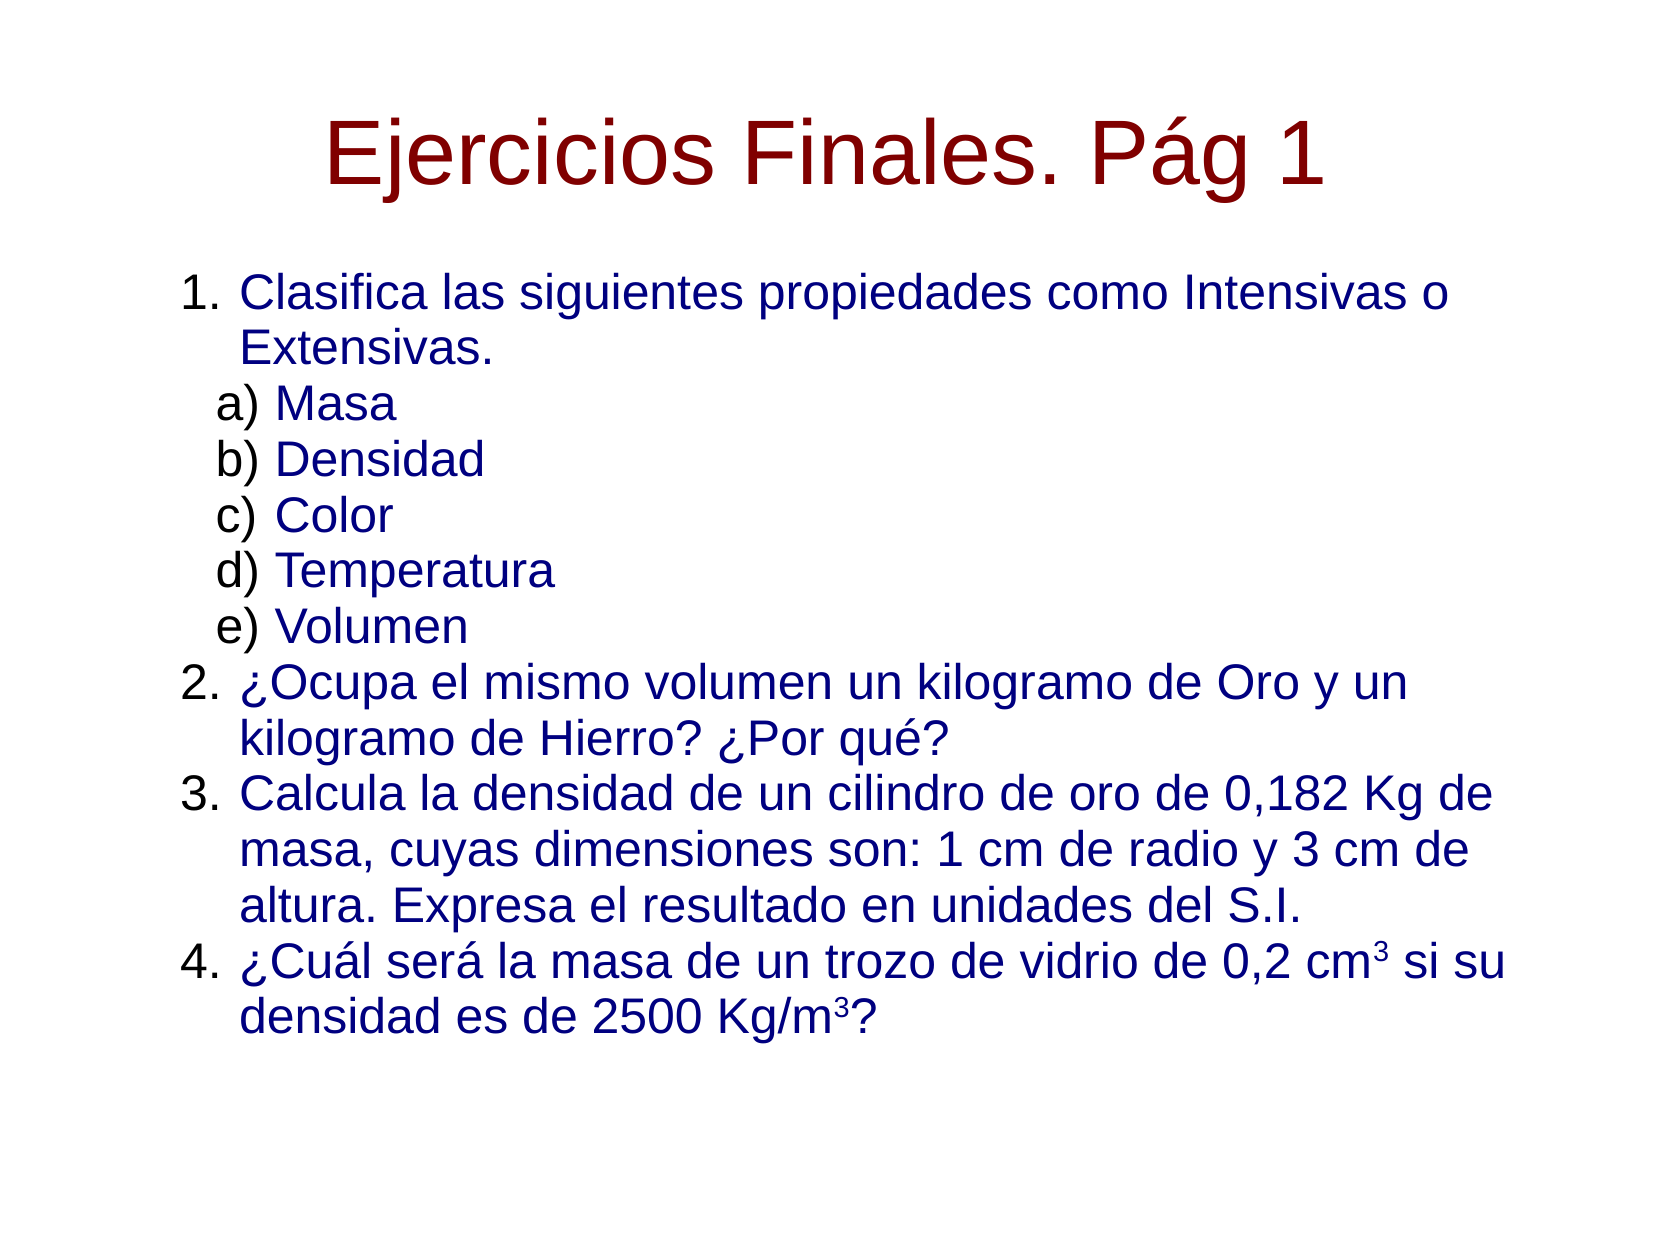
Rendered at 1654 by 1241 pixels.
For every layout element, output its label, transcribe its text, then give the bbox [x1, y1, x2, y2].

text_box Clasifica las siguientes propiedades como Intensivas o Extensivas. Masa Densidad Color Temperatura Volumen ¿Ocupa el mismo volumen un kilogramo de Oro y un kilogramo de Hierro? ¿Por qué? Calcula la densidad de un cilindro de oro de 0,182 Kg de masa, cuyas dimensiones son: 1 cm de radio y 3 cm de altura. Expresa el resultado en unidades del S.I. ¿Cuál será la masa de un trozo de vidrio de 0,2 cm3 si su densidad es de 2500 Kg/m3? [165, 256, 1548, 1052]
title Ejercicios Finales. Pág 1 [82, 49, 1571, 257]
